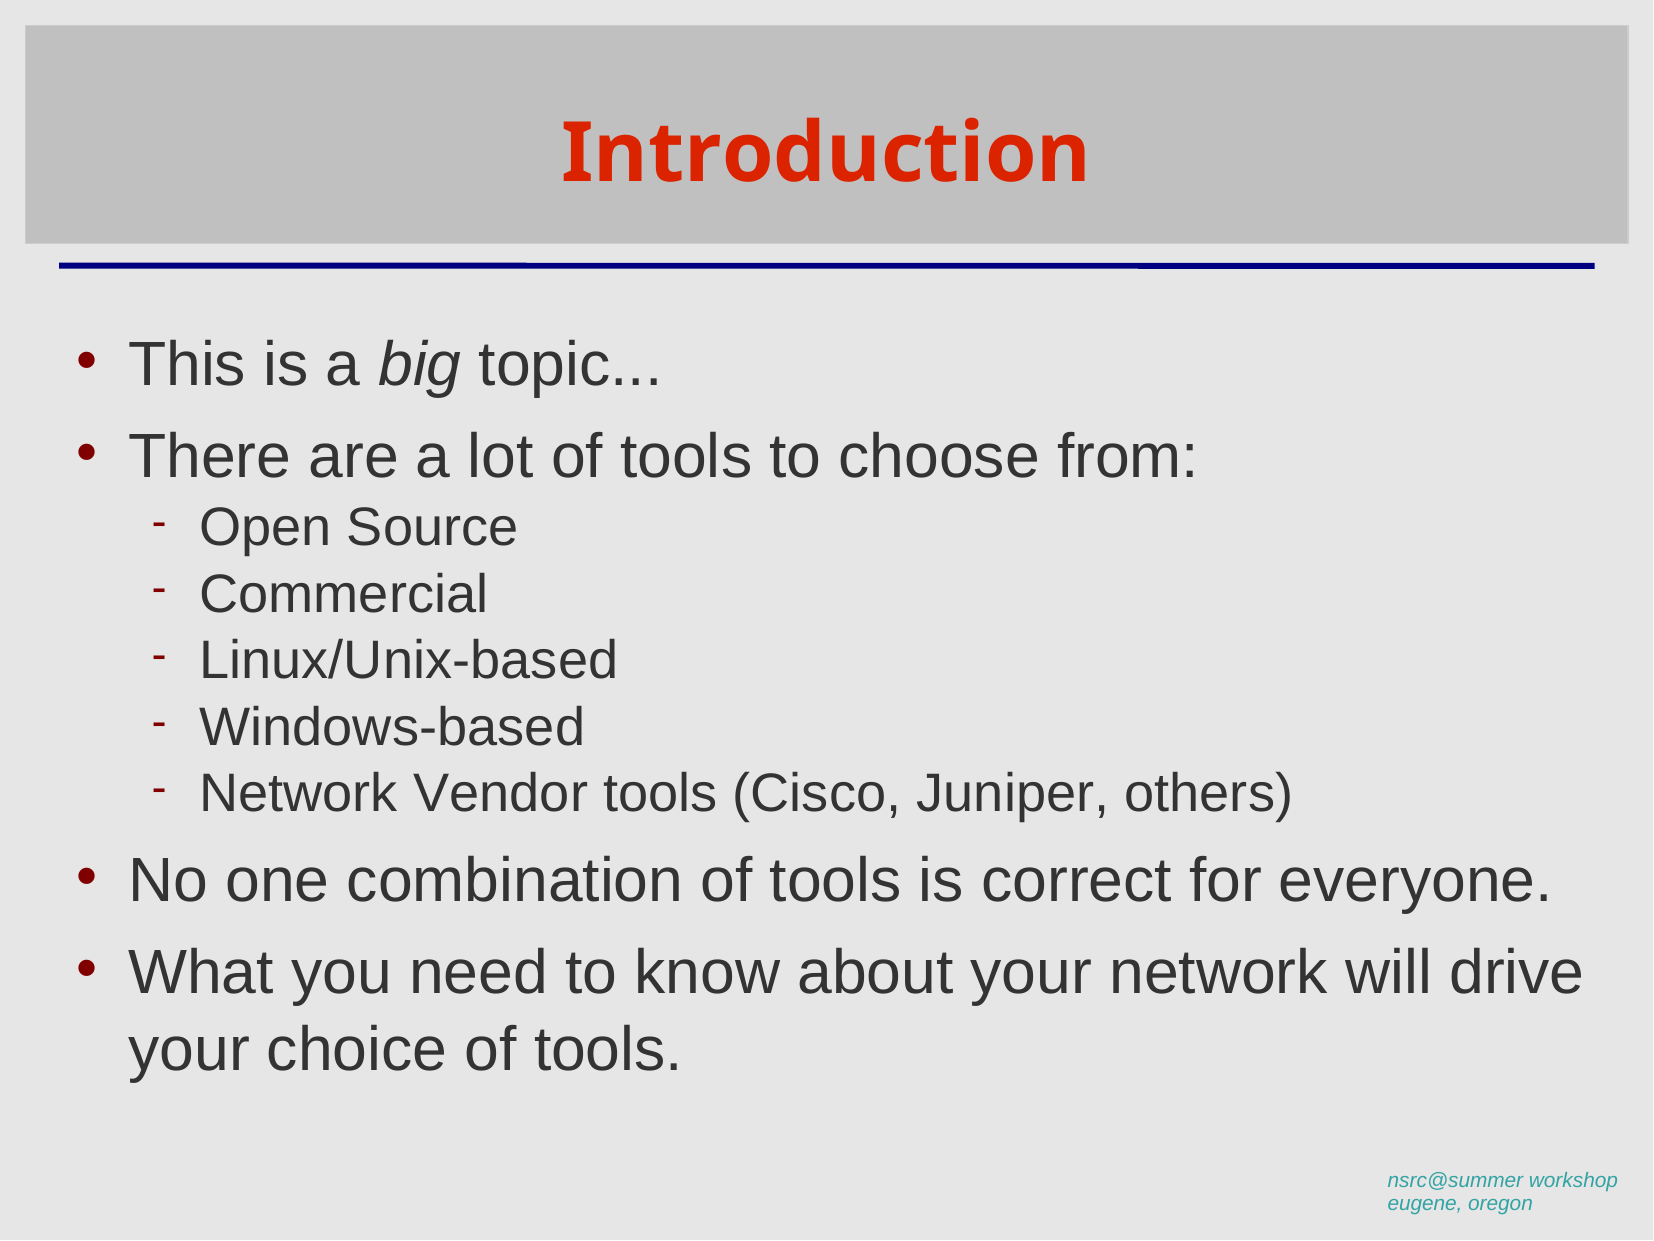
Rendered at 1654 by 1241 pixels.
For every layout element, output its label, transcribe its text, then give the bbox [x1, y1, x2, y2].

list This is a big topic... There are a lot of tools to choose from: Open Source Commercial Linux/Unix-based Windows-based Network Vendor tools (Cisco, Juniper, others) No one combination of tools is correct for everyone. What you need to know about your network will drive your choice of tools. [59, 322, 1593, 1116]
title Introduction [121, 46, 1532, 253]
